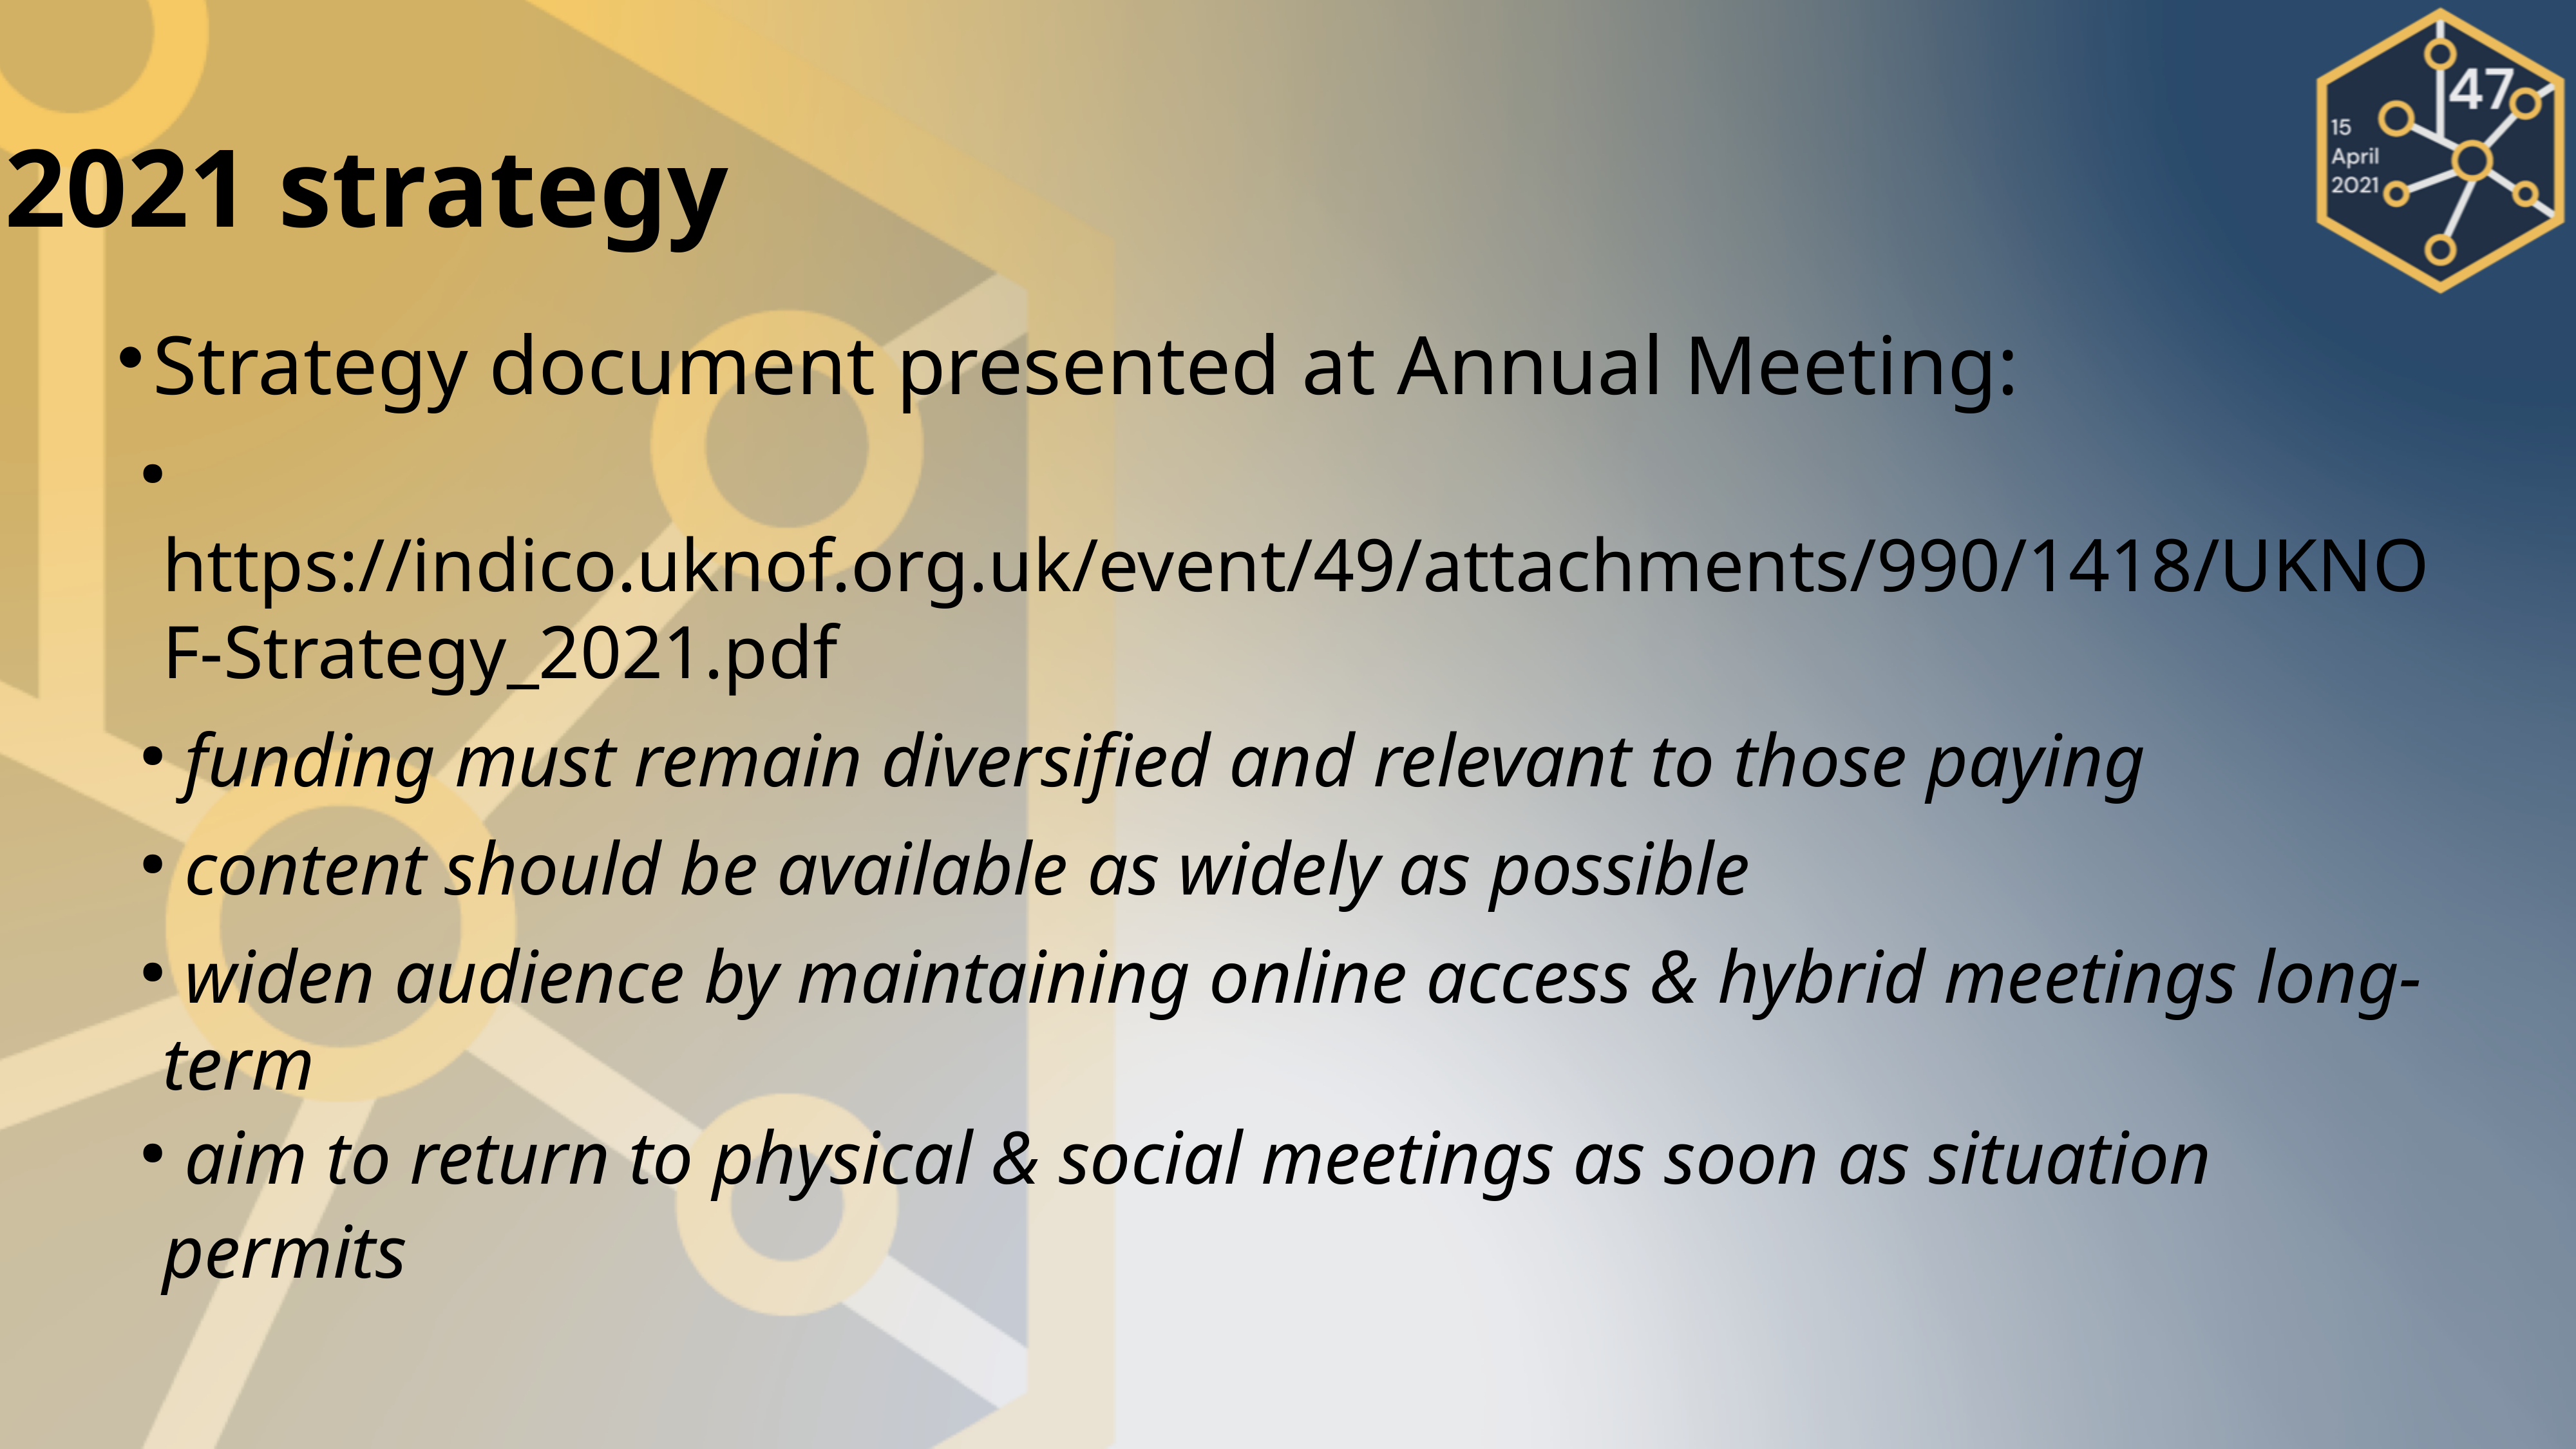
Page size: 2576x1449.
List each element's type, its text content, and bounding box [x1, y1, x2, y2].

picture [0, 0, 2576, 1449]
text_box 2021 strategy [5, 43, 999, 325]
text_box Strategy document presented at Annual Meeting: https://indico.uknof.org.uk/event/49/attachments/990/1418/UKNOF-Strategy_2021.pdf funding must remain diversified and relevant to those paying content should be available as widely as possible widen audience by maintaining online access & hybrid meetings long-term aim to return to physical & social meetings as soon as situation permits [117, 314, 2459, 1309]
